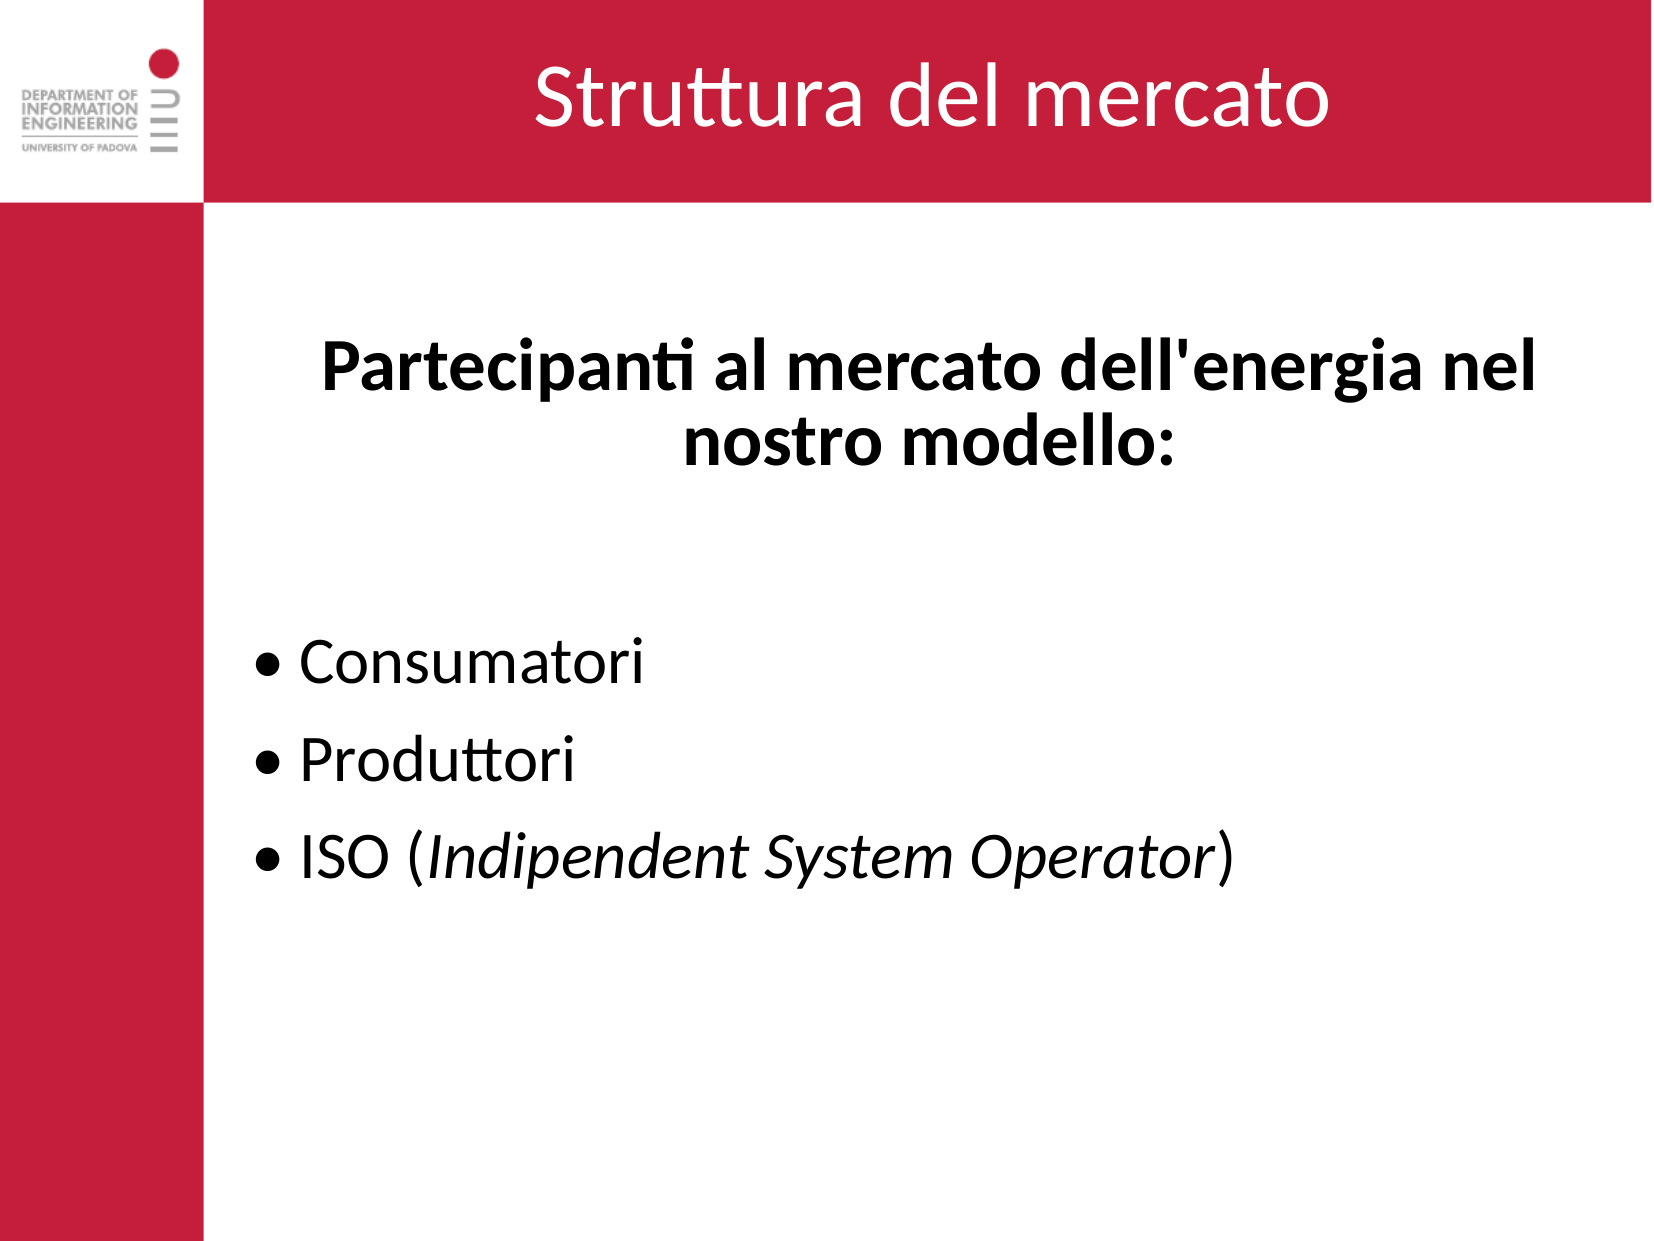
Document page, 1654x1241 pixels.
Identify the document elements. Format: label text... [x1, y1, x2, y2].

text_box Partecipanti al mercato dell'energia nel nostro modello: [236, 326, 1625, 532]
subtitle • Consumatori • Produttori • ISO (Indipendent System Operator) [236, 583, 1625, 1034]
picture [0, 0, 1654, 1241]
title Struttura del mercato [212, 0, 1654, 207]
